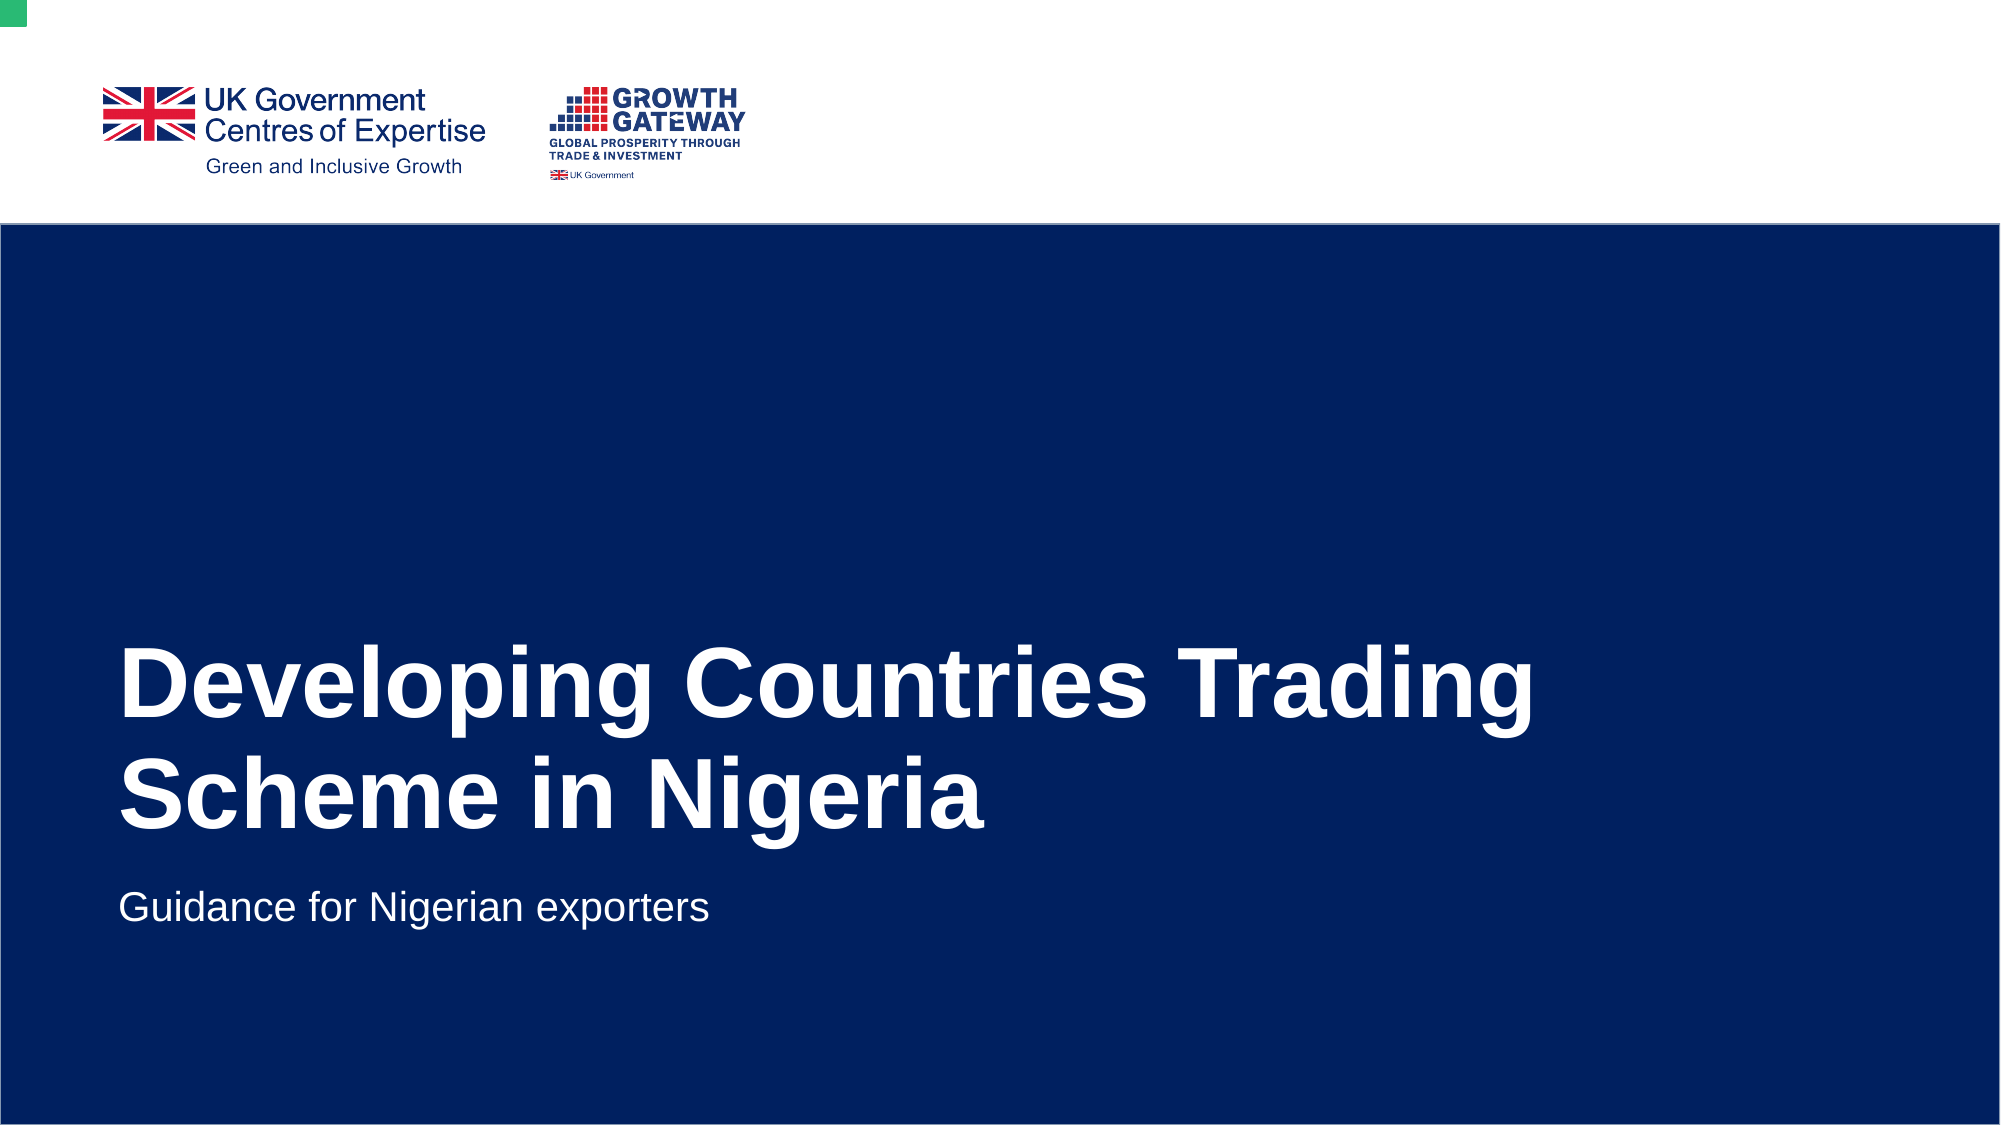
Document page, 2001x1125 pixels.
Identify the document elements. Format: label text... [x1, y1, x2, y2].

subtitle Guidance for Nigerian exporters [103, 868, 1105, 934]
title Developing Countries Trading Scheme in Nigeria [103, 611, 1897, 868]
